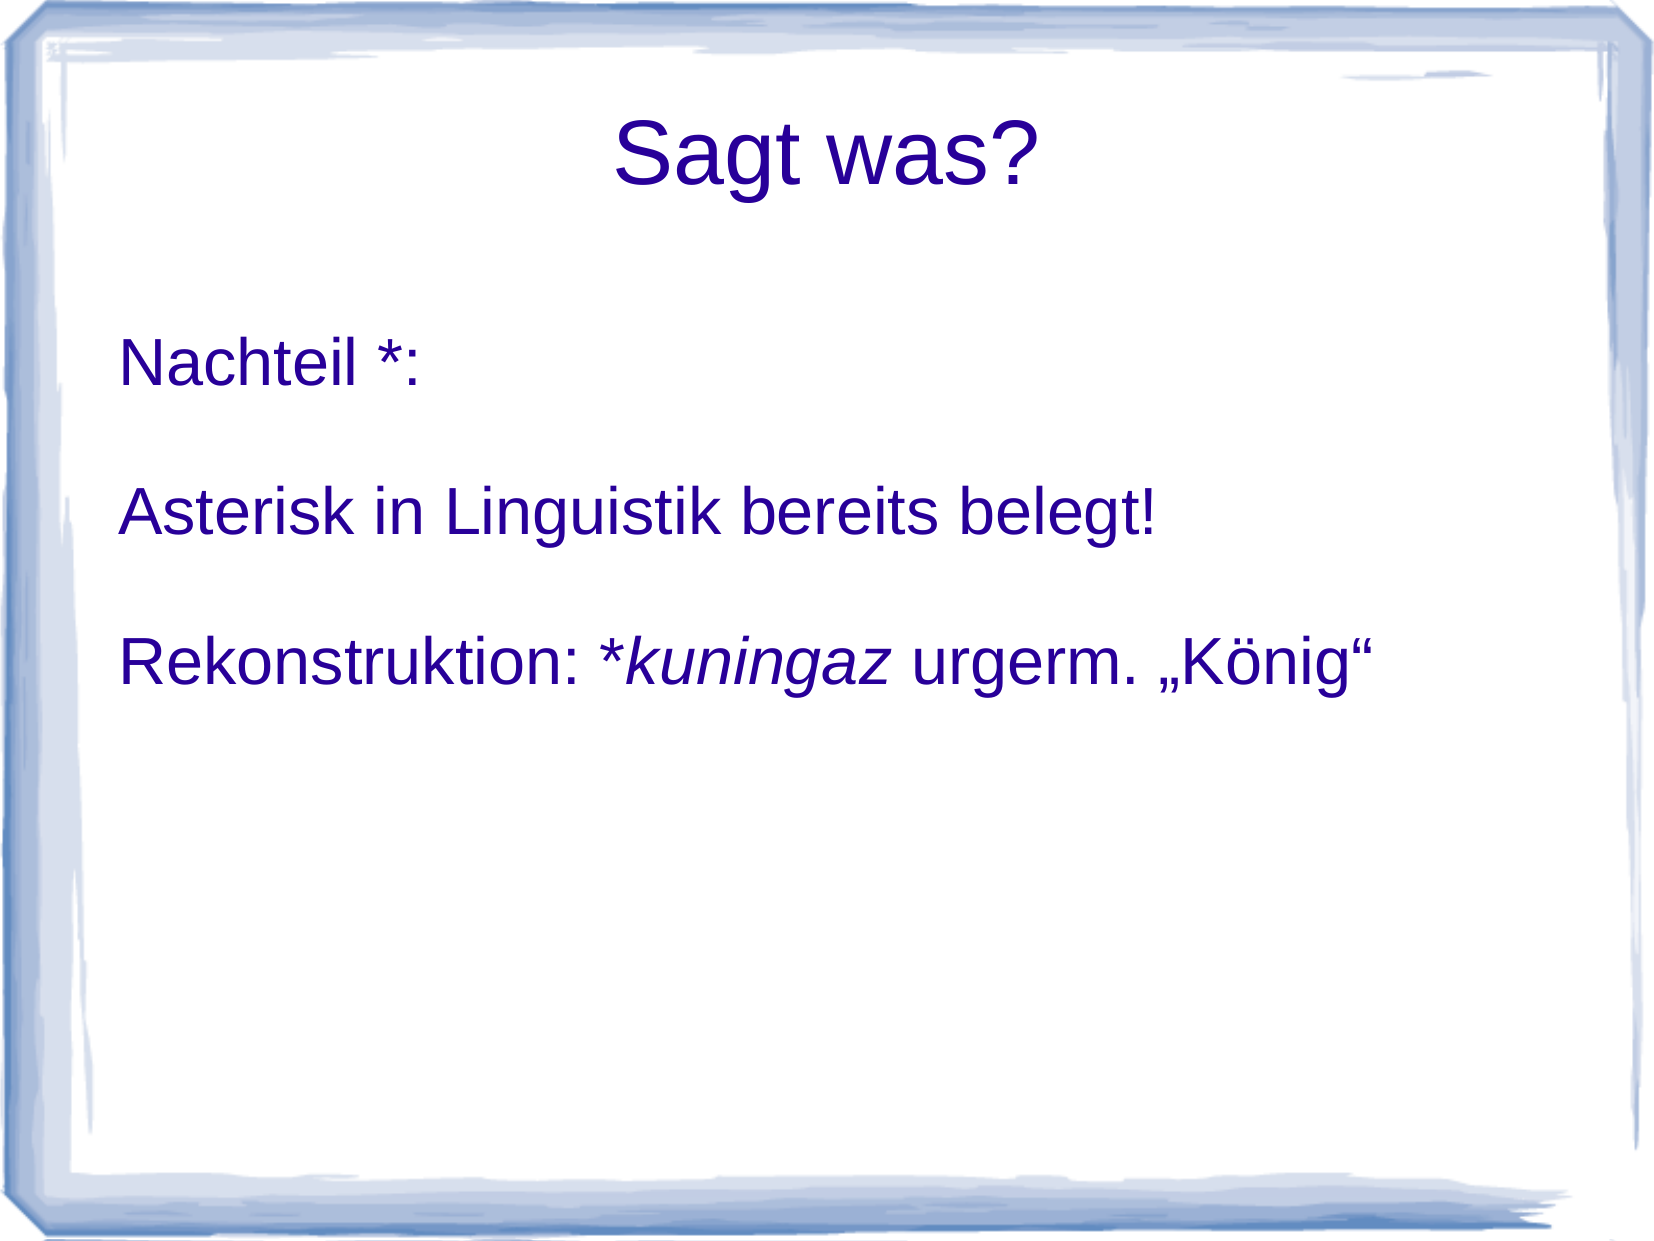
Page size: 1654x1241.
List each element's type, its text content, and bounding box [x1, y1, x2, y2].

subtitle Nachteil *: Asterisk in Linguistik bereits belegt! Rekonstruktion: *kuningaz urgerm. „König“ [118, 324, 1571, 1073]
picture [0, 0, 1654, 1241]
title Sagt was? [82, 49, 1571, 257]
